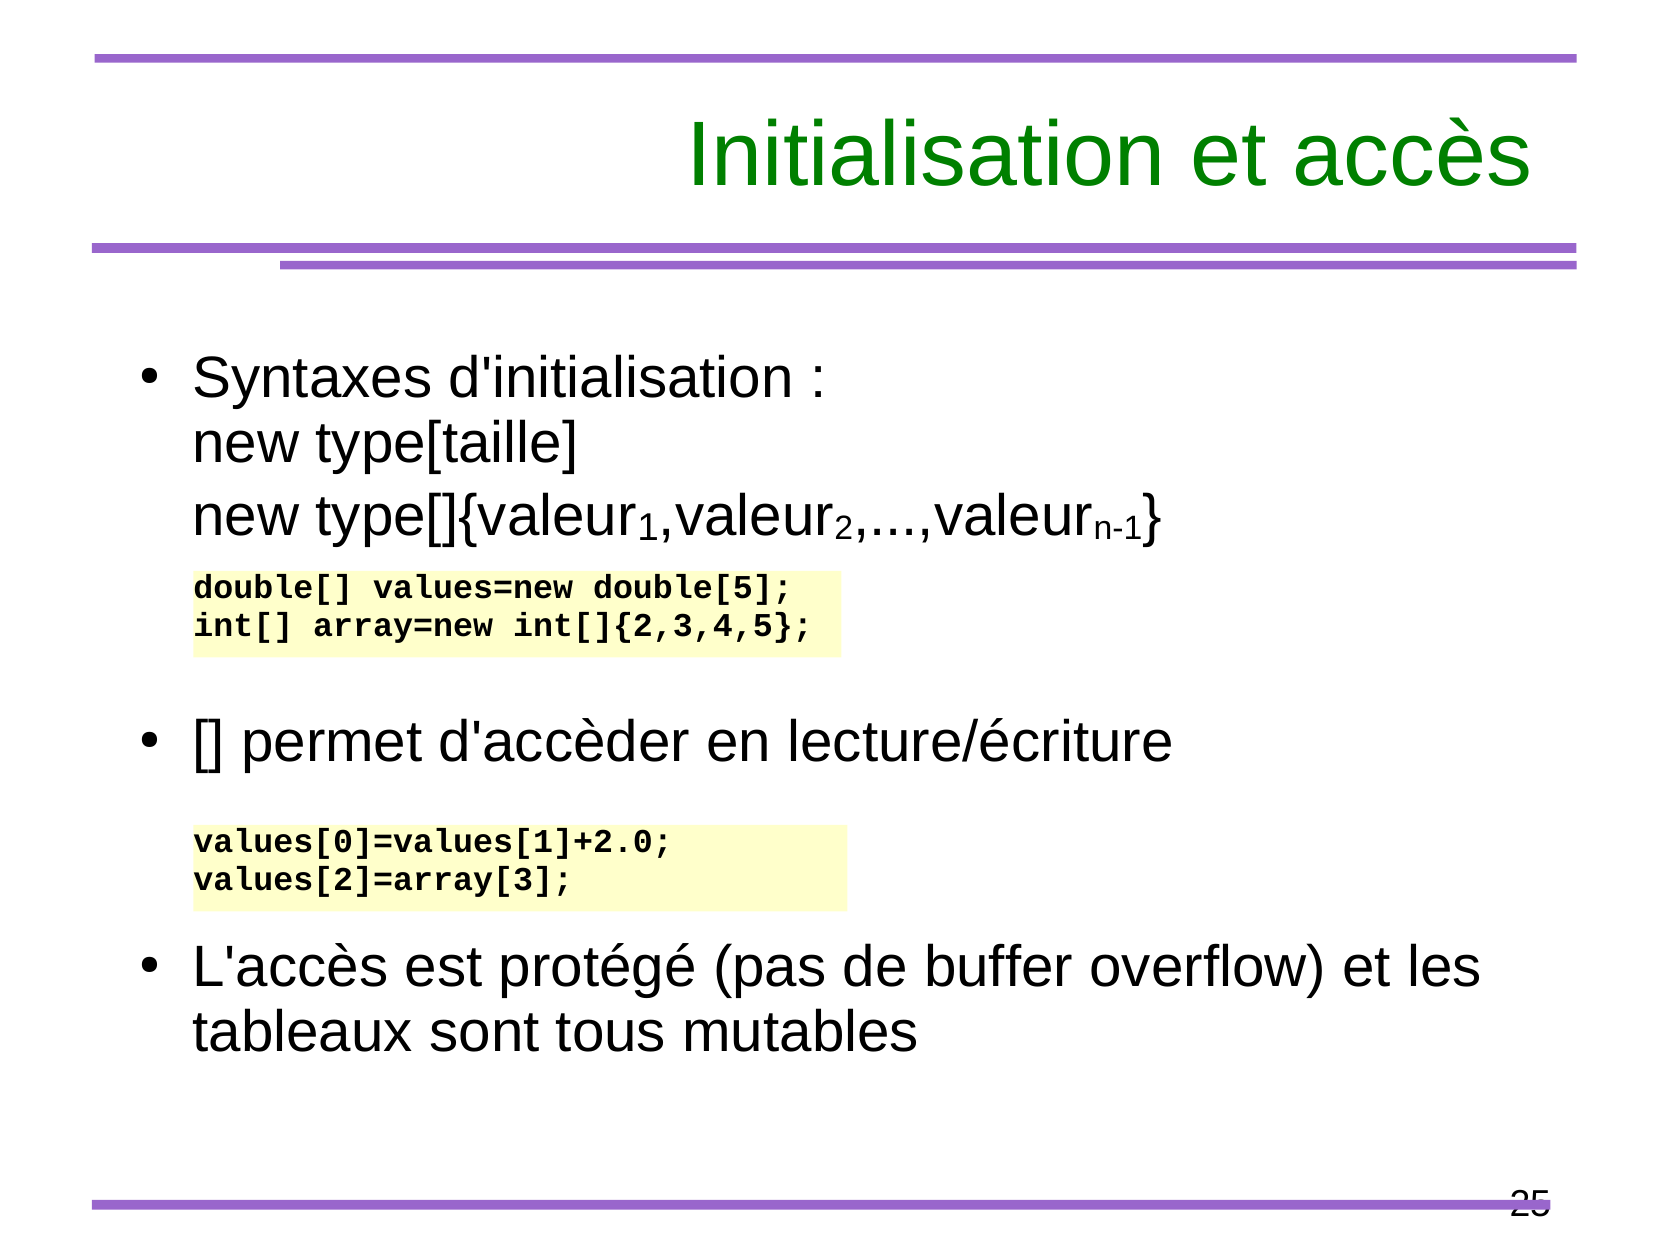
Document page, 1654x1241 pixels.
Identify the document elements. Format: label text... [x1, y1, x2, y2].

text_box values[0]=values[1]+2.0; values[2]=array[3]; [193, 824, 848, 912]
title Initialisation et accès [121, 49, 1534, 257]
text_box double[] values=new double[5]; int[] array=new int[]{2,3,4,5}; [193, 570, 842, 658]
list Syntaxes d'initialisation : new type[taille] new type[]{valeur1,valeur2,...,valeurn-1} [] permet d'accèder en lecture/écriture L'accès est protégé (pas de buffer overflow) et les tableaux sont tous mutables [121, 344, 1534, 1192]
